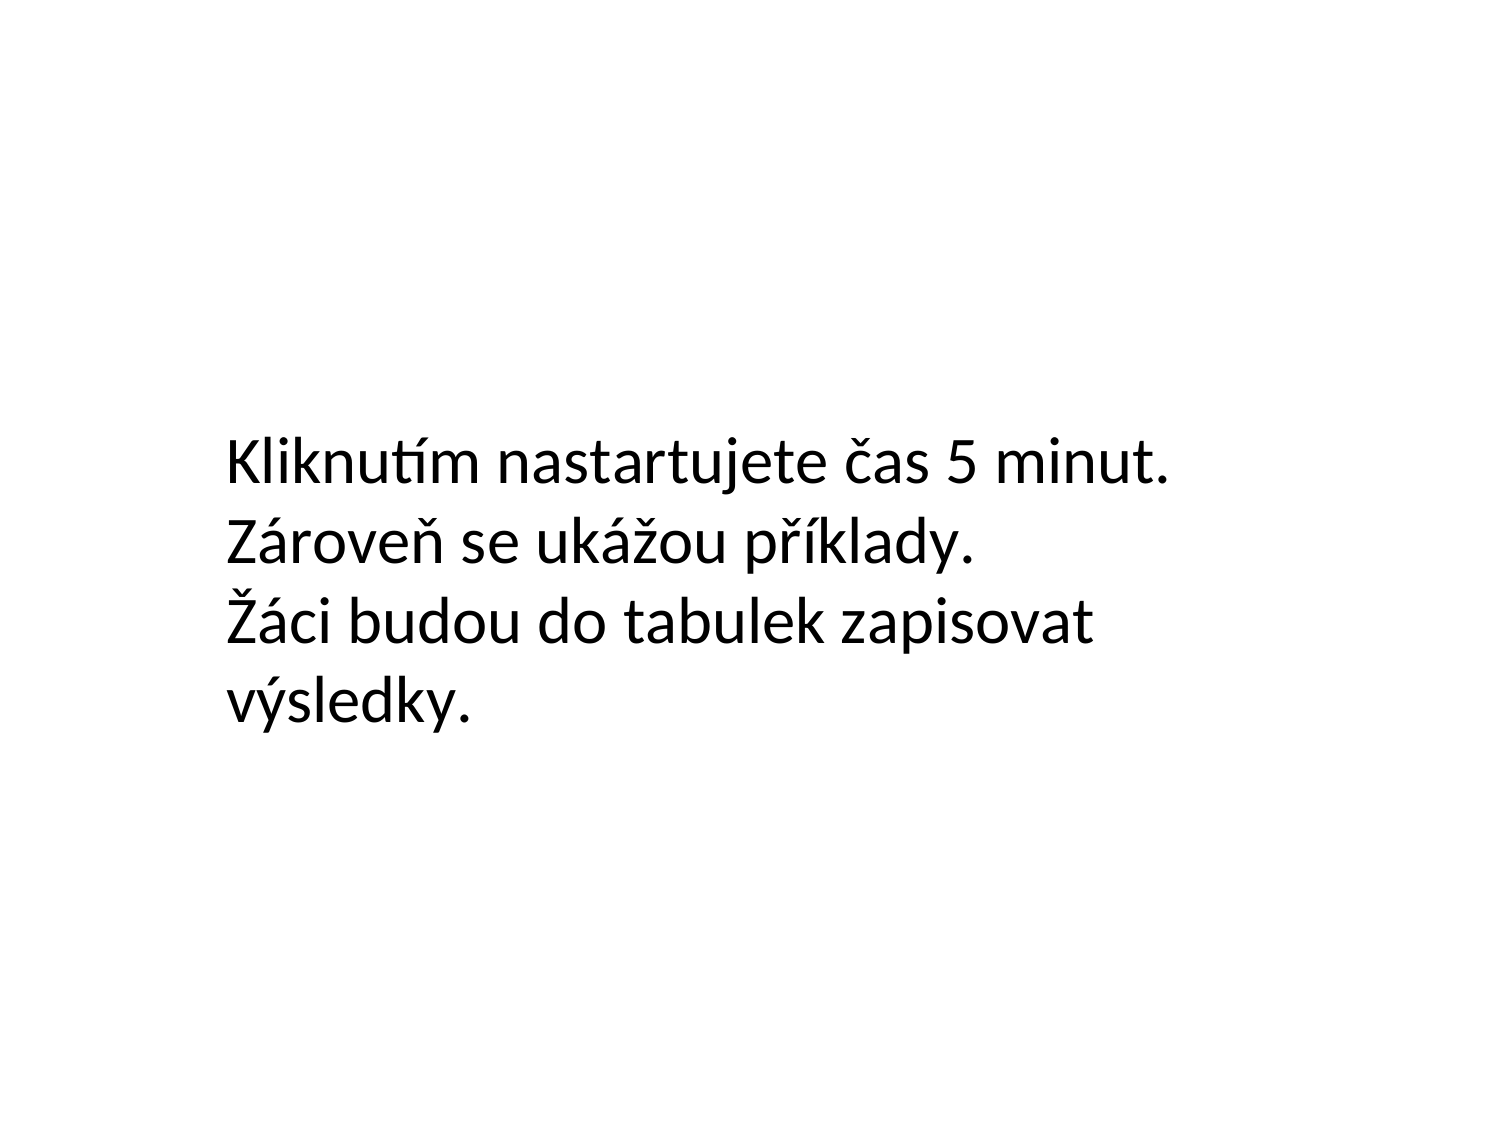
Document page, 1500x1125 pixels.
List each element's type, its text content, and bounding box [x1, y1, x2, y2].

text_box Kliknutím nastartujete čas 5 minut. Zároveň se ukážou příklady. Žáci budou do tabulek zapisovat výsledky. [211, 408, 1187, 745]
